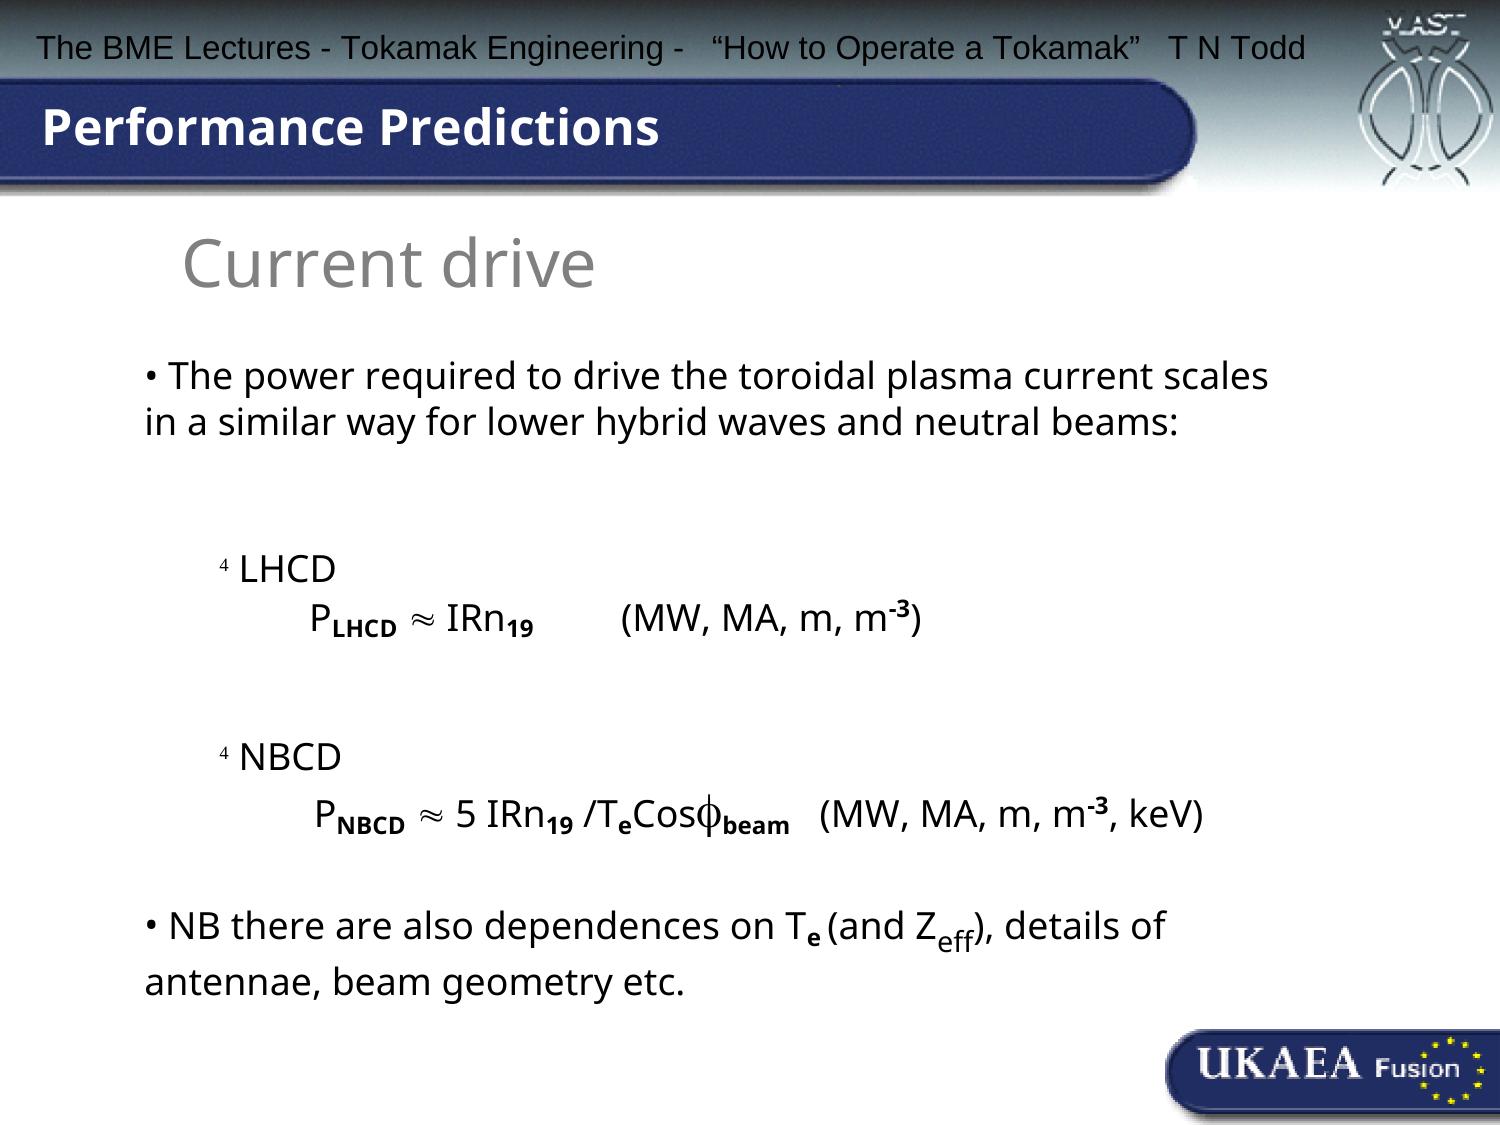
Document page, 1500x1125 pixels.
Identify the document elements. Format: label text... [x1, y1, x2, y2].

text_box Performance Predictions [26, 88, 676, 164]
picture [0, 0, 1500, 202]
picture [1165, 1029, 1500, 1125]
text_box The power required to drive the toroidal plasma current scales in a similar way for lower hybrid waves and neutral beams: LHCD PLHCD  IRn19 (MW, MA, m, m-3) NBCD PNBCD  5 IRn19 /TeCosbeam (MW, MA, m, m-3, keV) NB there are also dependences on Te (and Zeff), details of antennae, beam geometry etc. [129, 344, 1305, 1012]
text_box Current drive [167, 212, 614, 309]
text_box The BME Lectures - Tokamak Engineering - “How to Operate a Tokamak” T N Todd [0, 18, 1323, 60]
